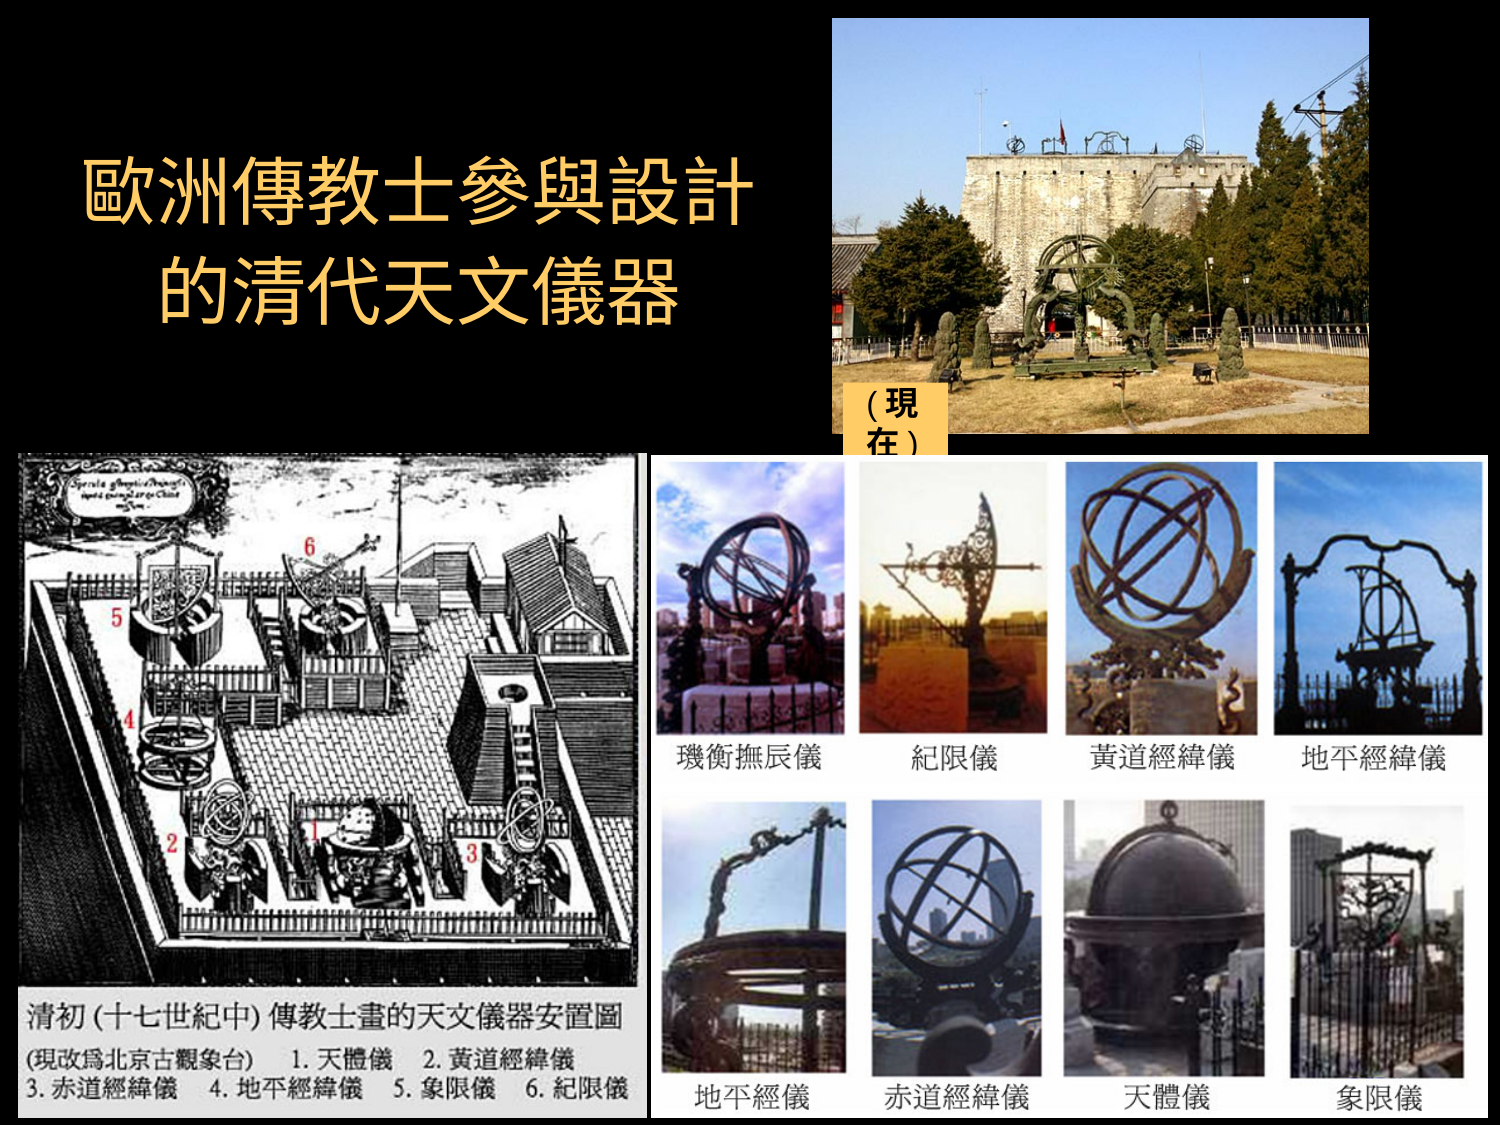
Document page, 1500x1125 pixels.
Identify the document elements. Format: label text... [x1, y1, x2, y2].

picture [651, 455, 1488, 1118]
picture [18, 453, 647, 1118]
text_box 歐洲傳教士參與設計 的清代天文儀器 [64, 137, 774, 342]
picture [832, 18, 1369, 434]
text_box (現在) [843, 382, 948, 455]
